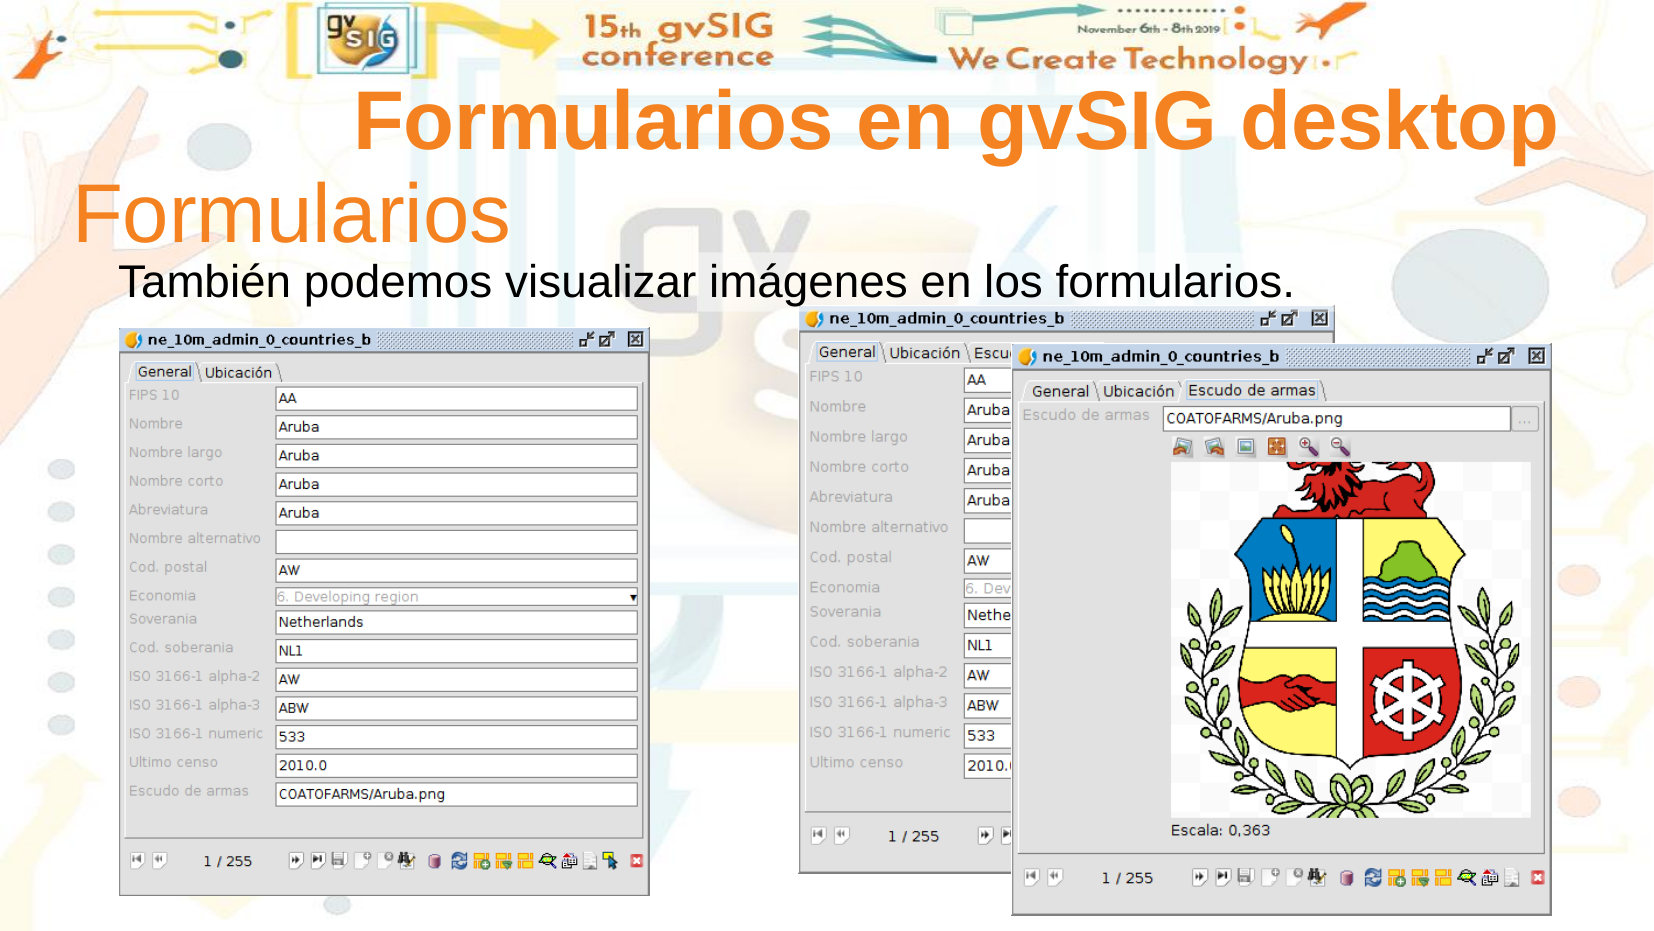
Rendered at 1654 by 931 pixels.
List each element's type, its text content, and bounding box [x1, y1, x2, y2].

title Formularios en gvSIG desktop [72, 73, 1561, 167]
text_box También podemos visualizar imágenes en los formularios. [82, 230, 1571, 308]
picture [0, 0, 1654, 931]
text_box [696, 308, 1335, 312]
title Formularios [72, 167, 1561, 261]
